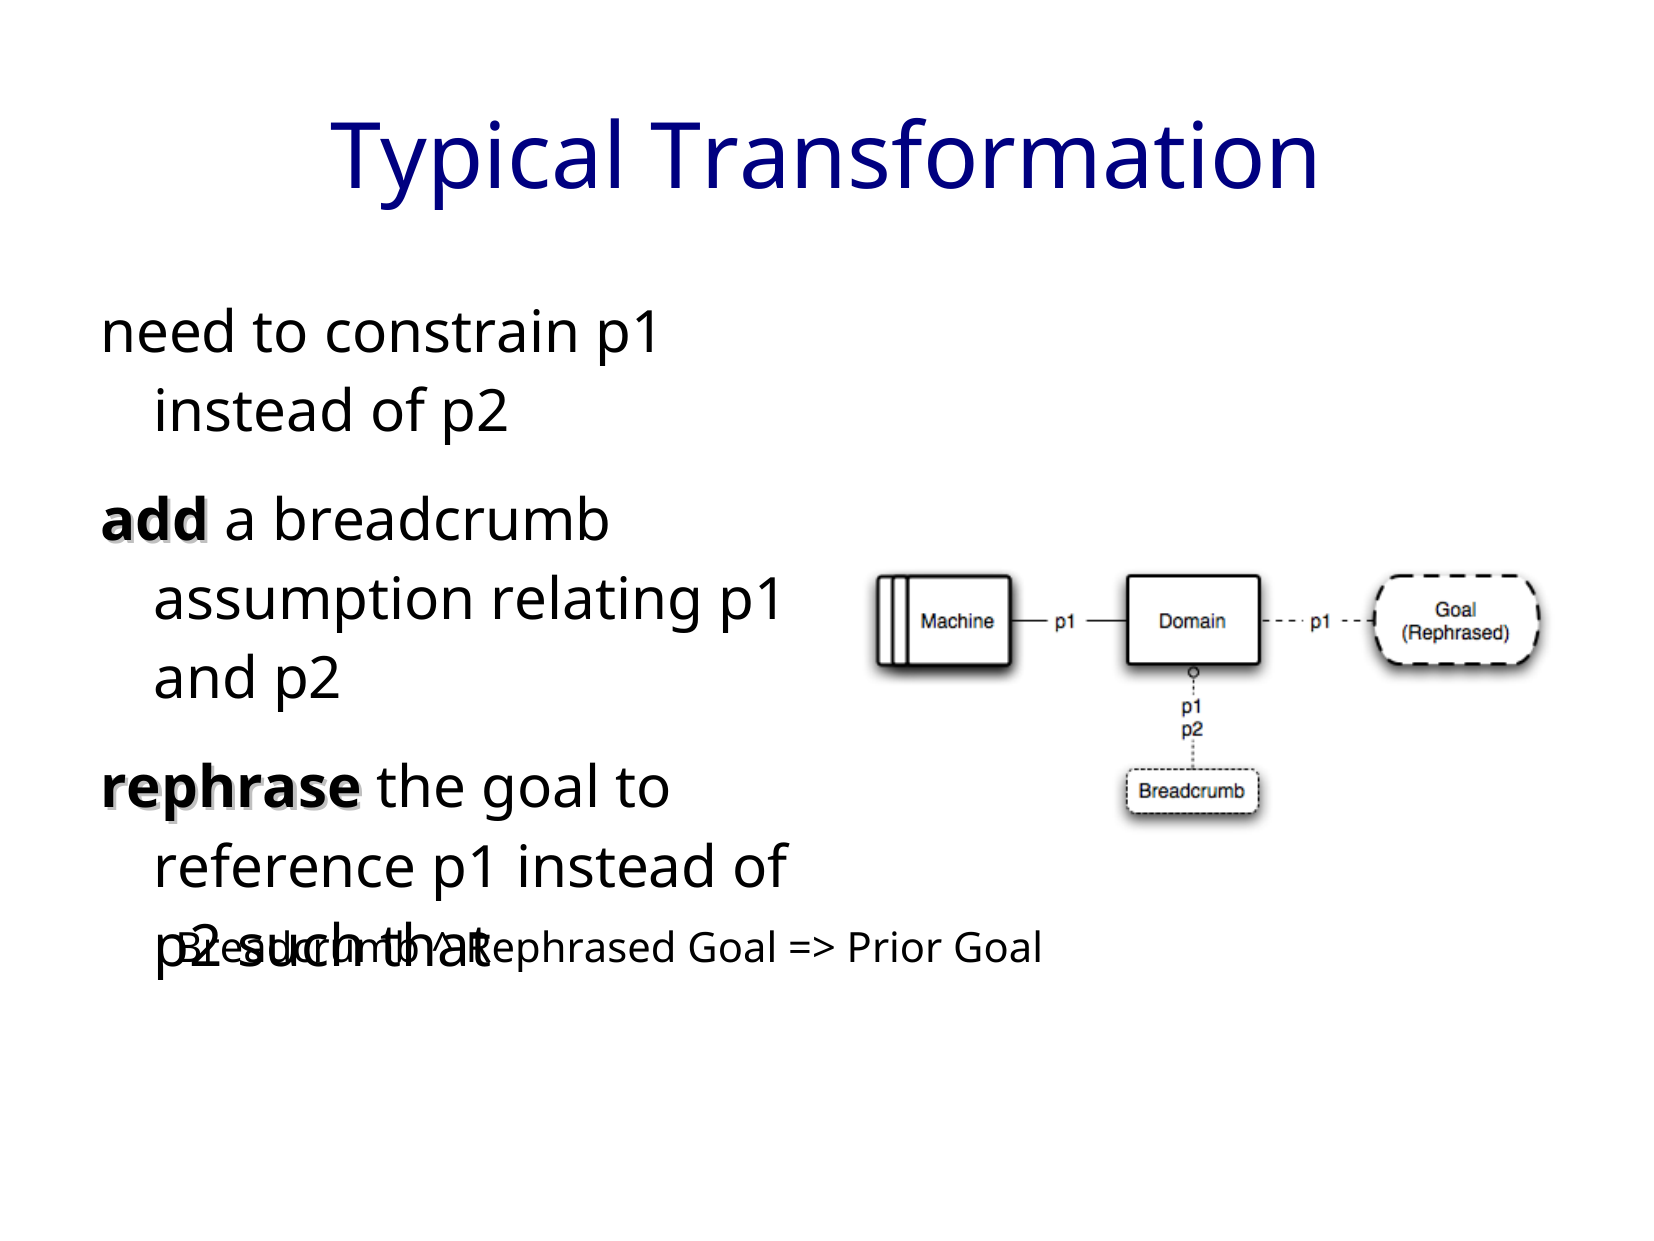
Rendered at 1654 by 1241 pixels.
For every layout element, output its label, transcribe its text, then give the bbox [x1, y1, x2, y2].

text_box Breadcrumb ^ Rephrased Goal => Prior Goal [108, 900, 1111, 992]
picture [845, 550, 1572, 852]
title Typical Transformation [82, 49, 1571, 257]
list need to constrain p1 instead of p2 add a breadcrumb assumption relating p1 and p2 rephrase the goal to reference p1 instead of p2 such that [82, 290, 807, 1109]
